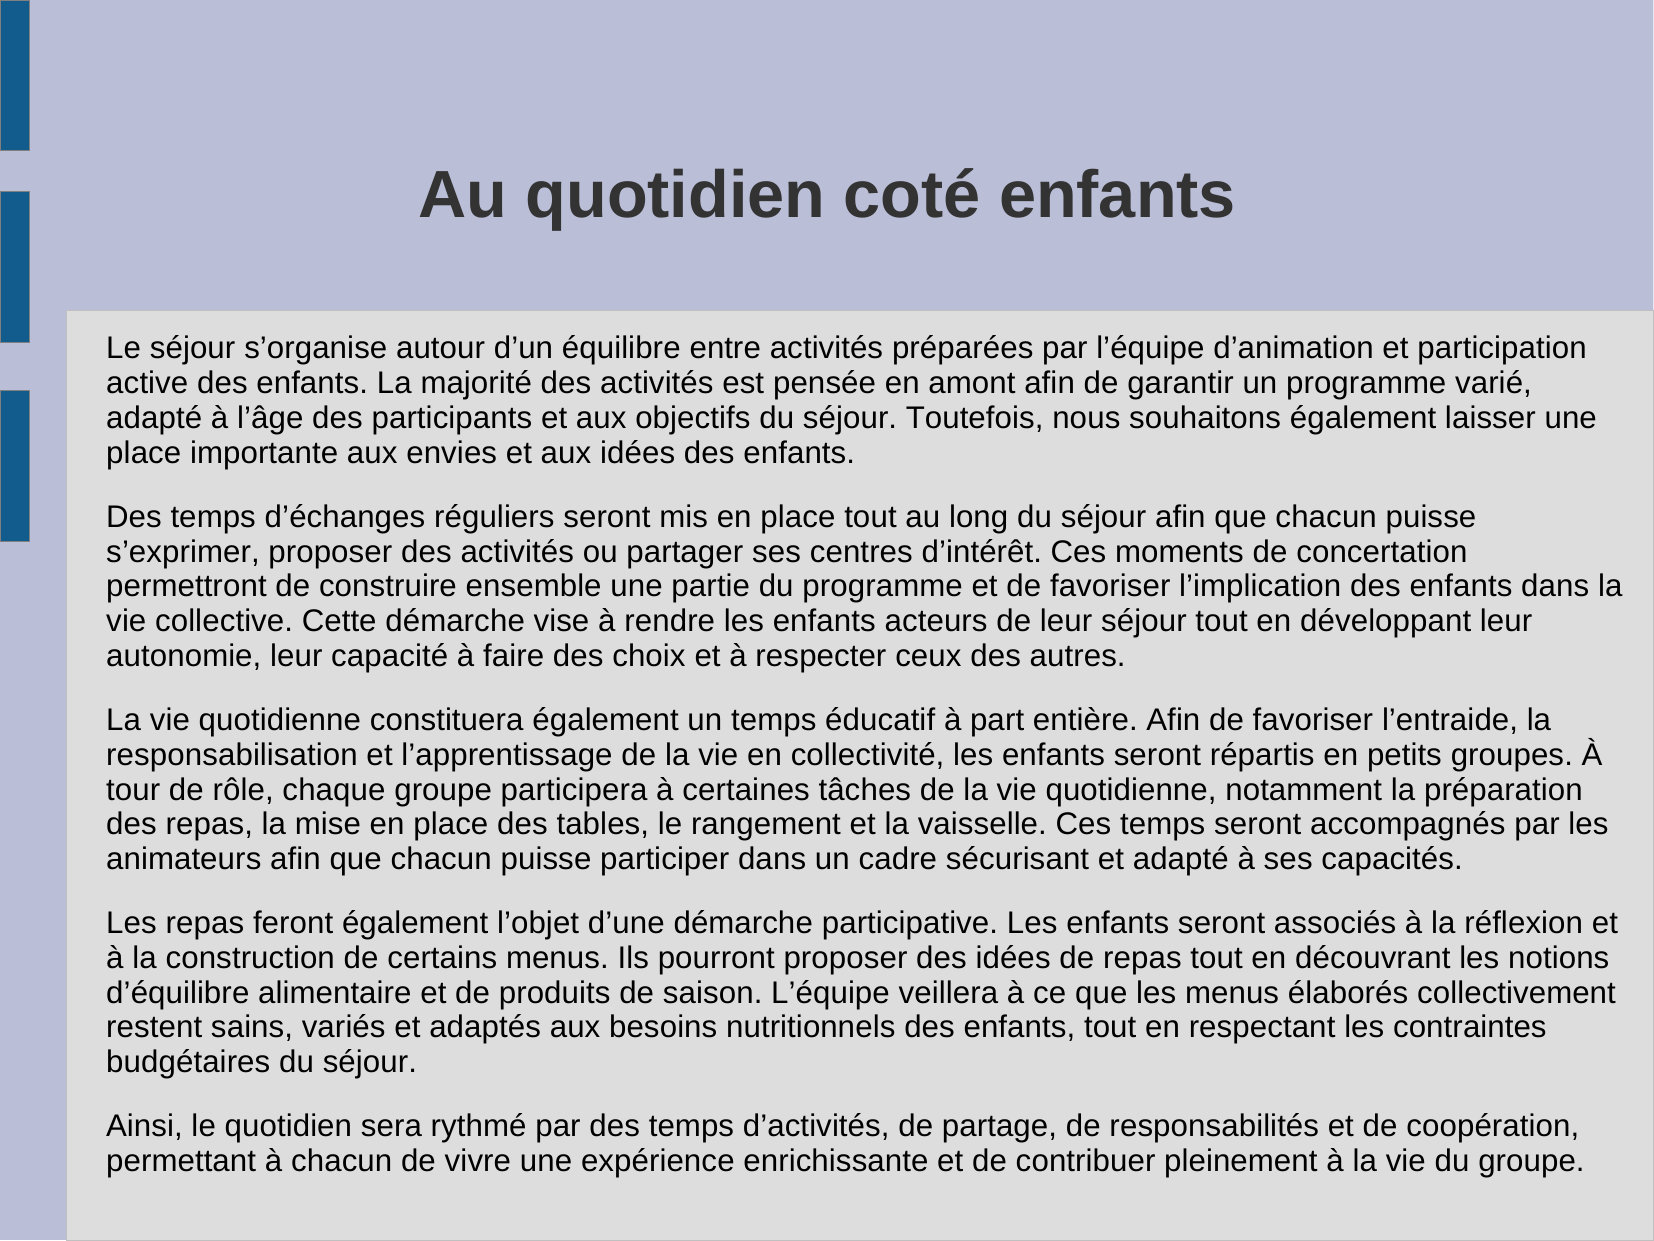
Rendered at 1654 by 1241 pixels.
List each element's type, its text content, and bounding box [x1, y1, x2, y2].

title Au quotidien coté enfants [121, 91, 1534, 299]
list Le séjour s’organise autour d’un équilibre entre activités préparées par l’équipe d’animation et participation active des enfants. La majorité des activités est pensée en amont afin de garantir un programme varié, adapté à l’âge des participants et aux objectifs du séjour. Toutefois, nous souhaitons également laisser une place importante aux envies et aux idées des enfants. Des temps d’échanges réguliers seront mis en place tout au long du séjour afin que chacun puisse s’exprimer, proposer des activités ou partager ses centres d’intérêt. Ces moments de concertation permettront de construire ensemble une partie du programme et de favoriser l’implication des enfants dans la vie collective. Cette démarche vise à rendre les enfants acteurs de leur séjour tout en développant leur autonomie, leur capacité à faire des choix et à respecter ceux des autres. La vie quotidienne constituera également un temps éducatif à part entière. Afin de favoriser l’entraide, la responsabilisation et l’apprentissage de la vie en collectivité, les enfants seront répartis en petits groupes. À tour de rôle, chaque groupe participera à certaines tâches de la vie quotidienne, notamment la préparation des repas, la mise en place des tables, le rangement et la vaisselle. Ces temps seront accompagnés par les animateurs afin que chacun puisse participer dans un cadre sécurisant et adapté à ses capacités. Les repas feront également l’objet d’une démarche participative. Les enfants seront associés à la réflexion et à la construction de certains menus. Ils pourront proposer des idées de repas tout en découvrant les notions d’équilibre alimentaire et de produits de saison. L’équipe veillera à ce que les menus élaborés collectivement restent sains, variés et adaptés aux besoins nutritionnels des enfants, tout en respectant les contraintes budgétaires du séjour. Ainsi, le quotidien sera rythmé par des temps d’activités, de partage, de responsabilités et de coopération, permettant à chacun de vivre une expérience enrichissante et de contribuer pleinement à la vie du groupe. [35, 330, 1630, 1241]
